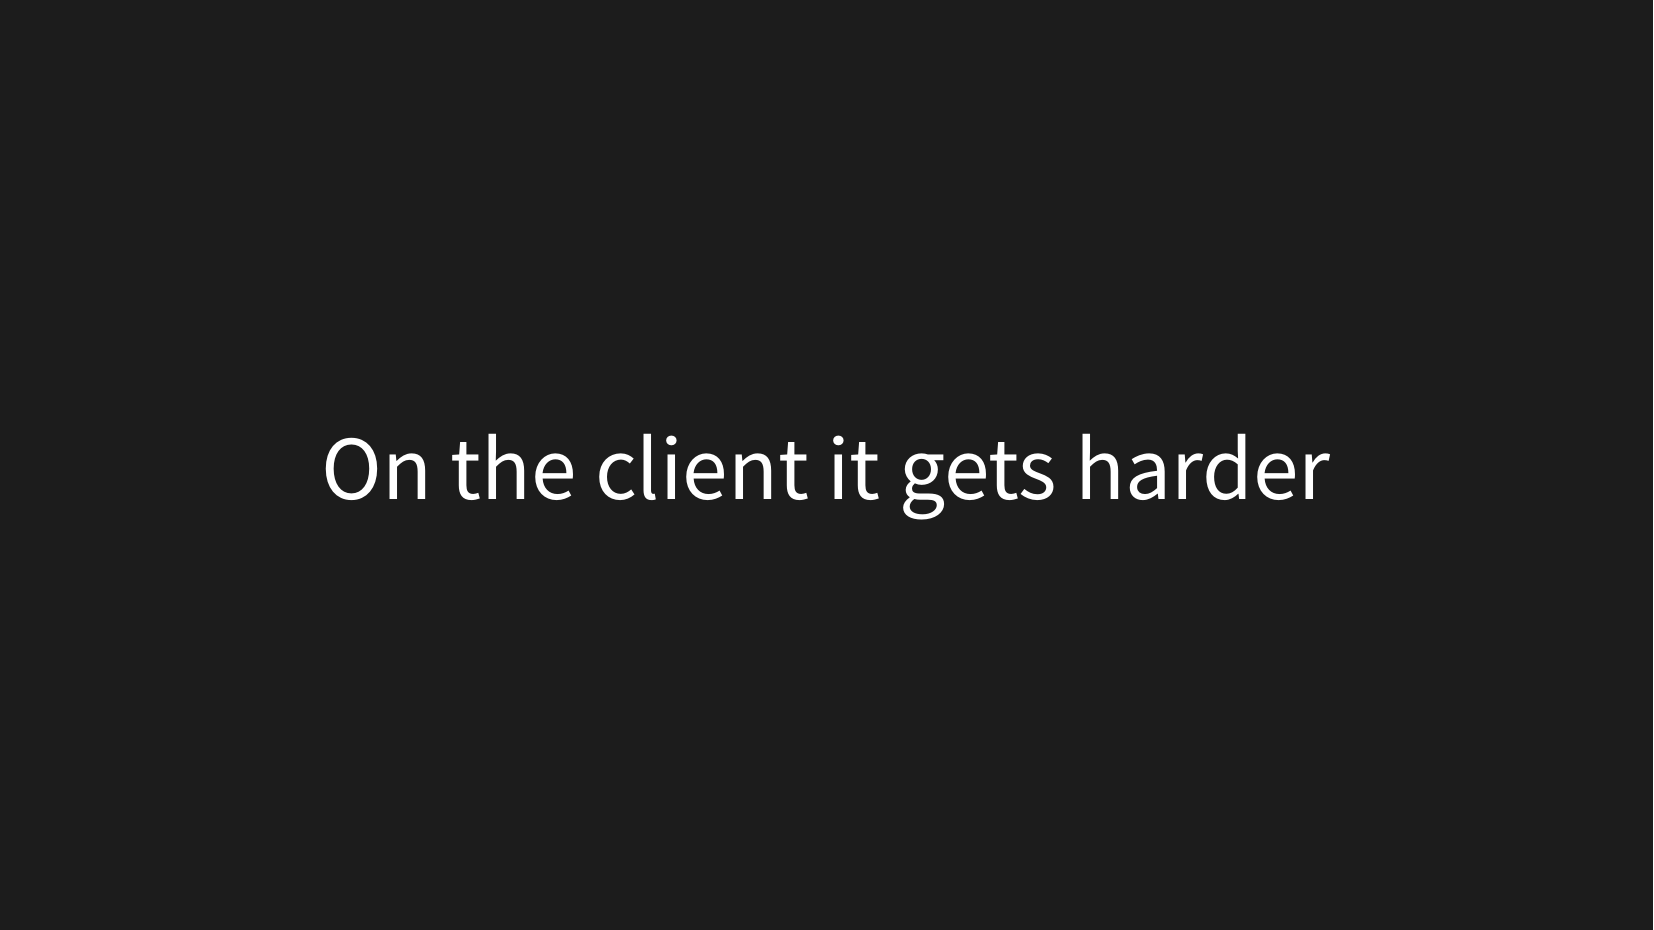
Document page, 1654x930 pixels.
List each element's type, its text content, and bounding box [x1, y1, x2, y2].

title On the client it gets harder [0, 351, 1653, 582]
